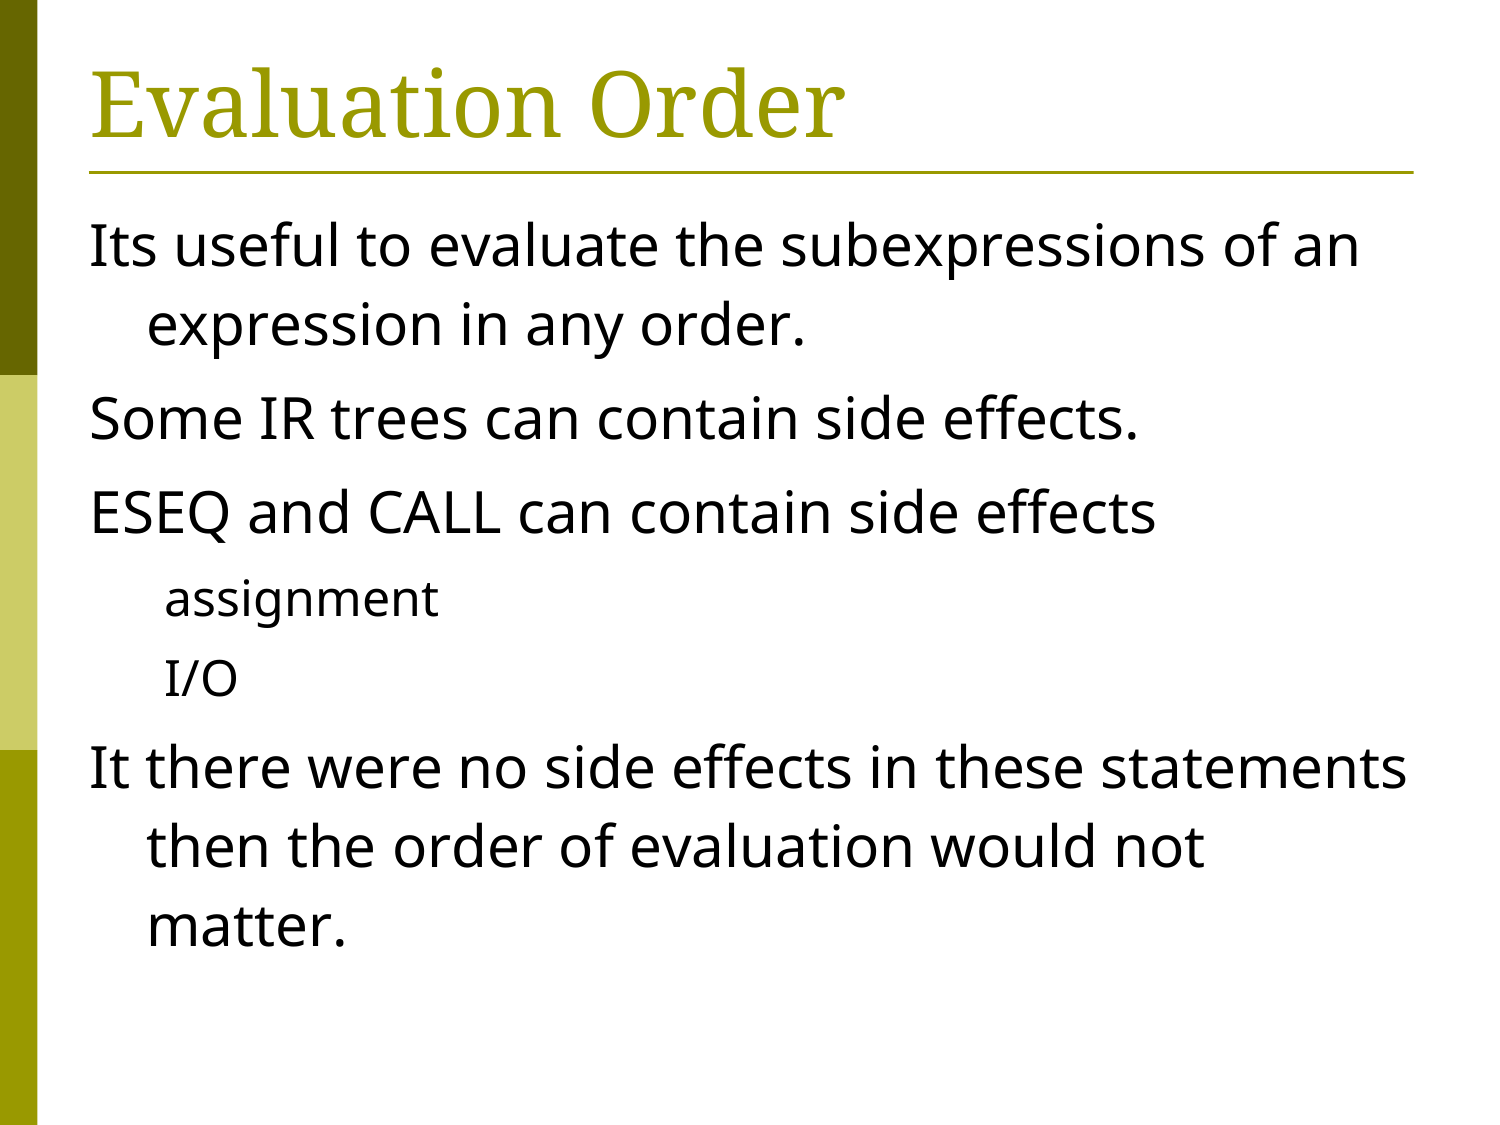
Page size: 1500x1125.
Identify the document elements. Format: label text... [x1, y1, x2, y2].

list Its useful to evaluate the subexpressions of an expression in any order. Some IR trees can contain side effects. ESEQ and CALL can contain side effects assignment I/O It there were no side effects in these statements then the order of evaluation would not matter. [75, 196, 1426, 1006]
title Evaluation Order [75, 45, 1426, 173]
